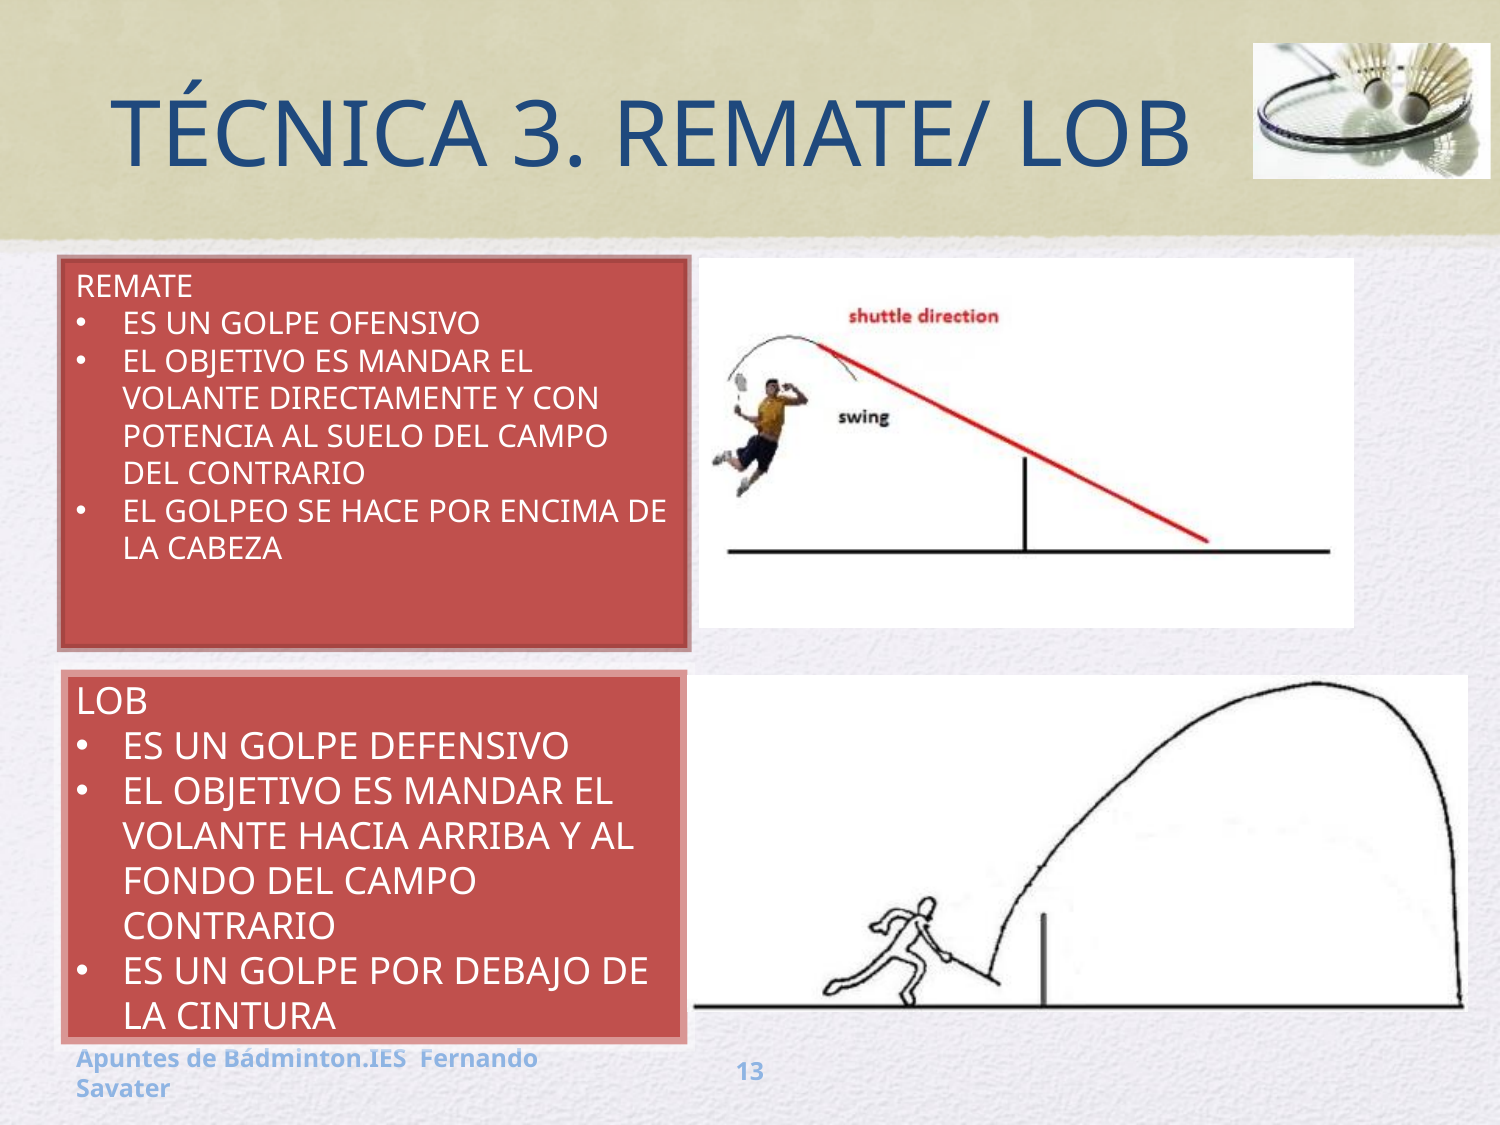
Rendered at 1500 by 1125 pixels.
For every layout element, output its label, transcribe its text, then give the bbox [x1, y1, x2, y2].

slide_number 8 [699, 1042, 800, 1103]
title TÉCNICA 3. REMATE/ LOB [31, 6, 1274, 239]
footer Apuntes de Bádminton.IES Fernando Savater [61, 1045, 595, 1103]
text_box LOB ES UN GOLPE DEFENSIVO EL OBJETIVO ES MANDAR EL VOLANTE HACIA ARRIBA Y AL FONDO DEL CAMPO CONTRARIO ES UN GOLPE POR DEBAJO DE LA CINTURA [60, 669, 688, 1045]
picture [0, 0, 1500, 1125]
text_box REMATE ES UN GOLPE OFENSIVO EL OBJETIVO ES MANDAR EL VOLANTE DIRECTAMENTE Y CON POTENCIA AL SUELO DEL CAMPO DEL CONTRARIO EL GOLPEO SE HACE POR ENCIMA DE LA CABEZA [60, 258, 688, 648]
